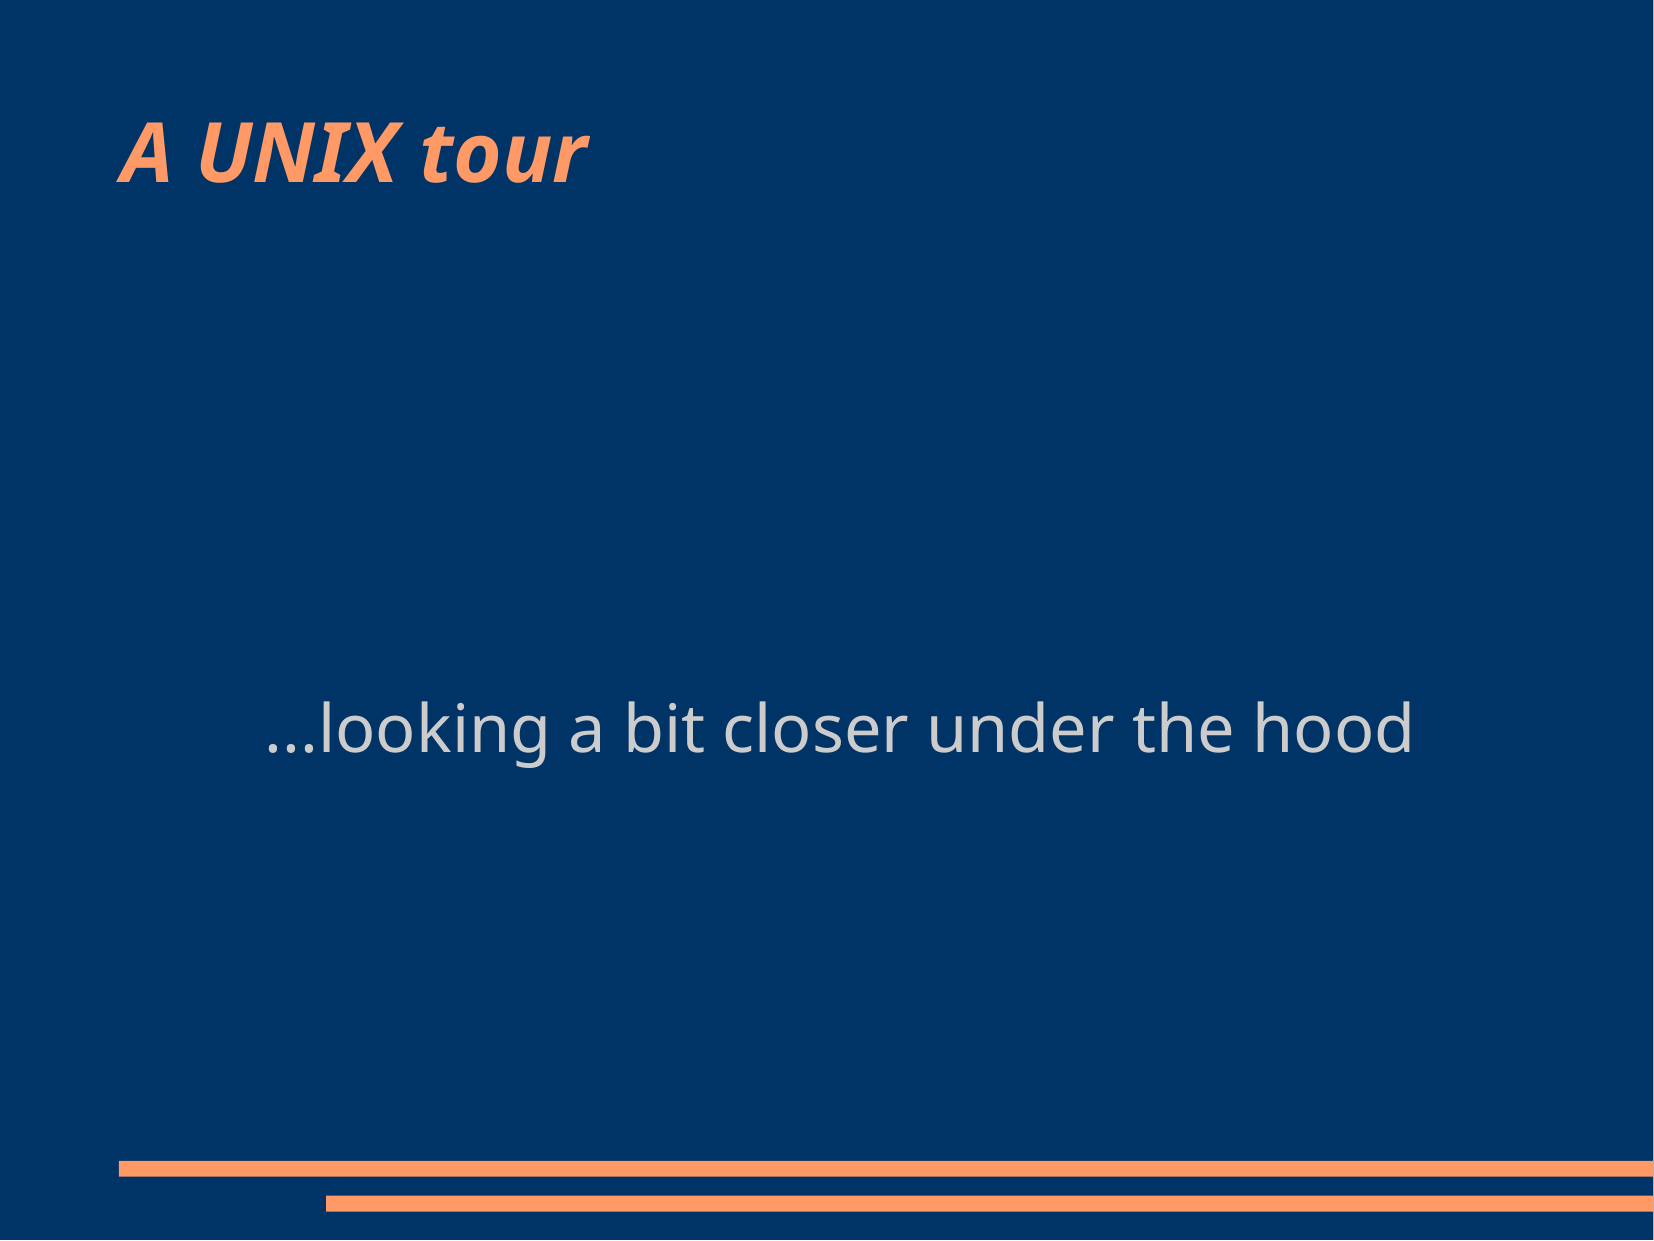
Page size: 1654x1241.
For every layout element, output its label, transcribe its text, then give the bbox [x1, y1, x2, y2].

title A UNIX tour [121, 46, 1534, 254]
subtitle ...looking a bit closer under the hood [121, 322, 1561, 1132]
